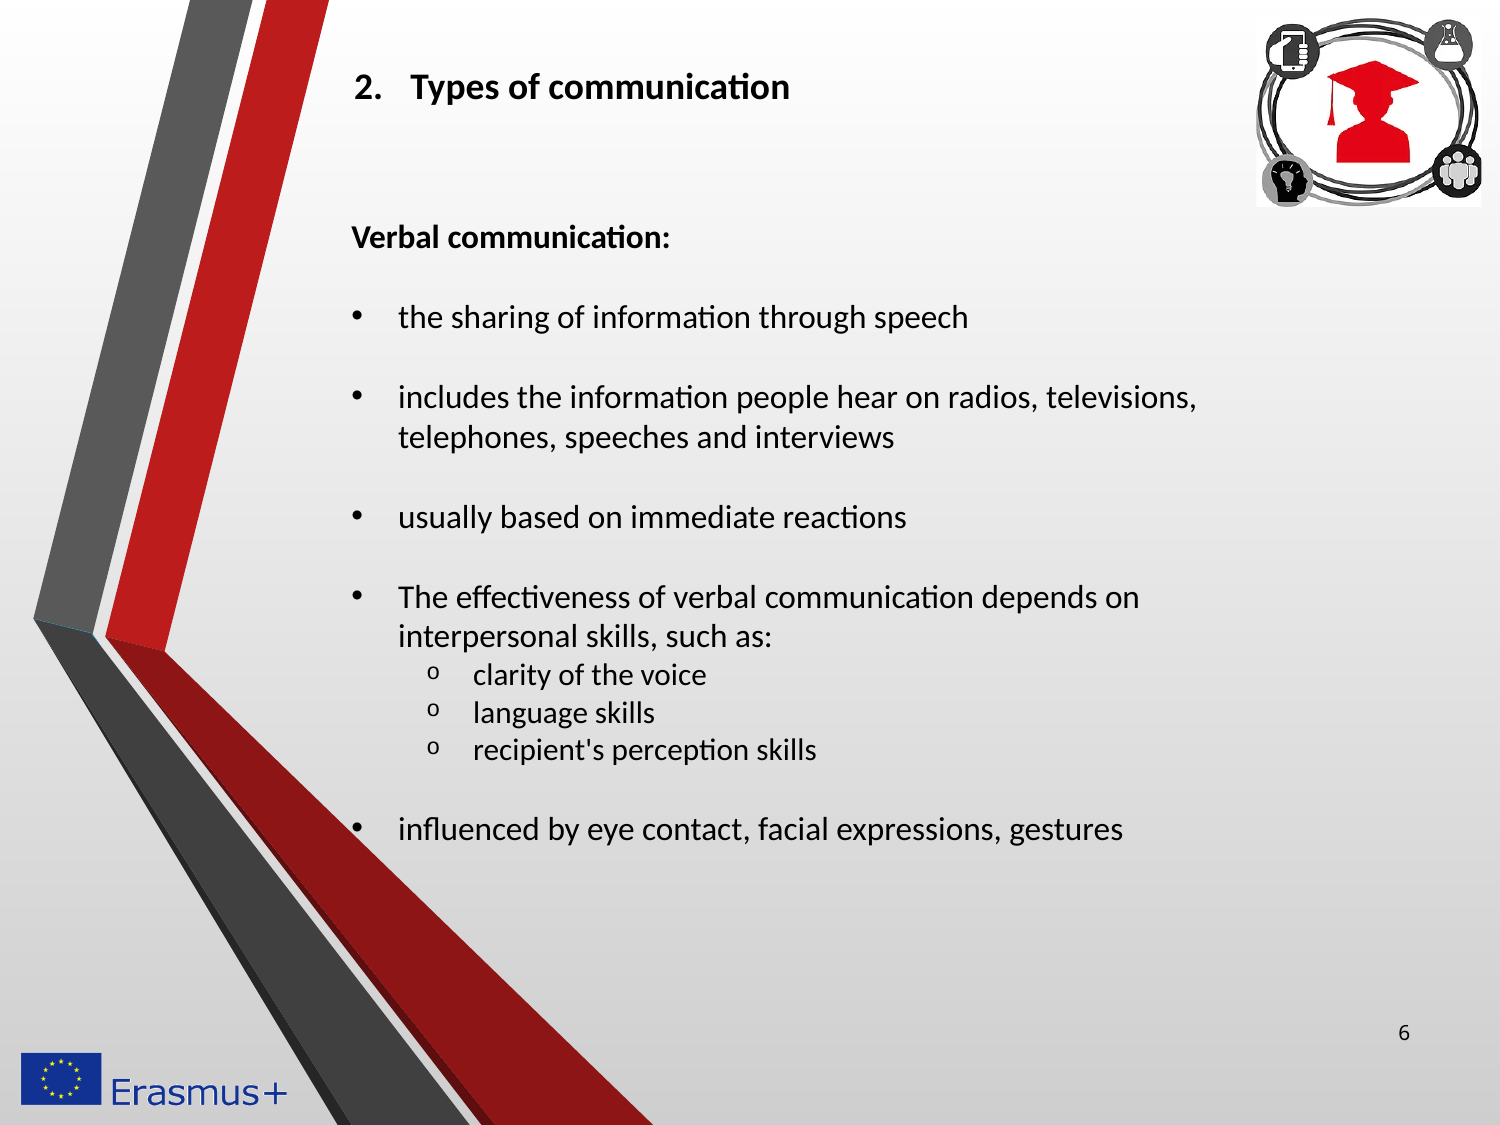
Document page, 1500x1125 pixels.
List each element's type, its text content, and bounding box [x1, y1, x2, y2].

text_box Types of communication [339, 54, 1249, 115]
slide_number <numer> [1357, 1003, 1425, 1064]
picture [5, 1037, 302, 1120]
chart [1257, 19, 1483, 209]
picture [1256, 18, 1482, 207]
text_box Verbal communication: the sharing of information through speech includes the information people hear on radios, televisions, telephones, speeches and interviews usually based on immediate reactions The effectiveness of verbal communication depends on interpersonal skills, such as: clarity of the voice language skills recipient's perception skills influenced by eye contact, facial expressions, gestures [336, 208, 1258, 855]
